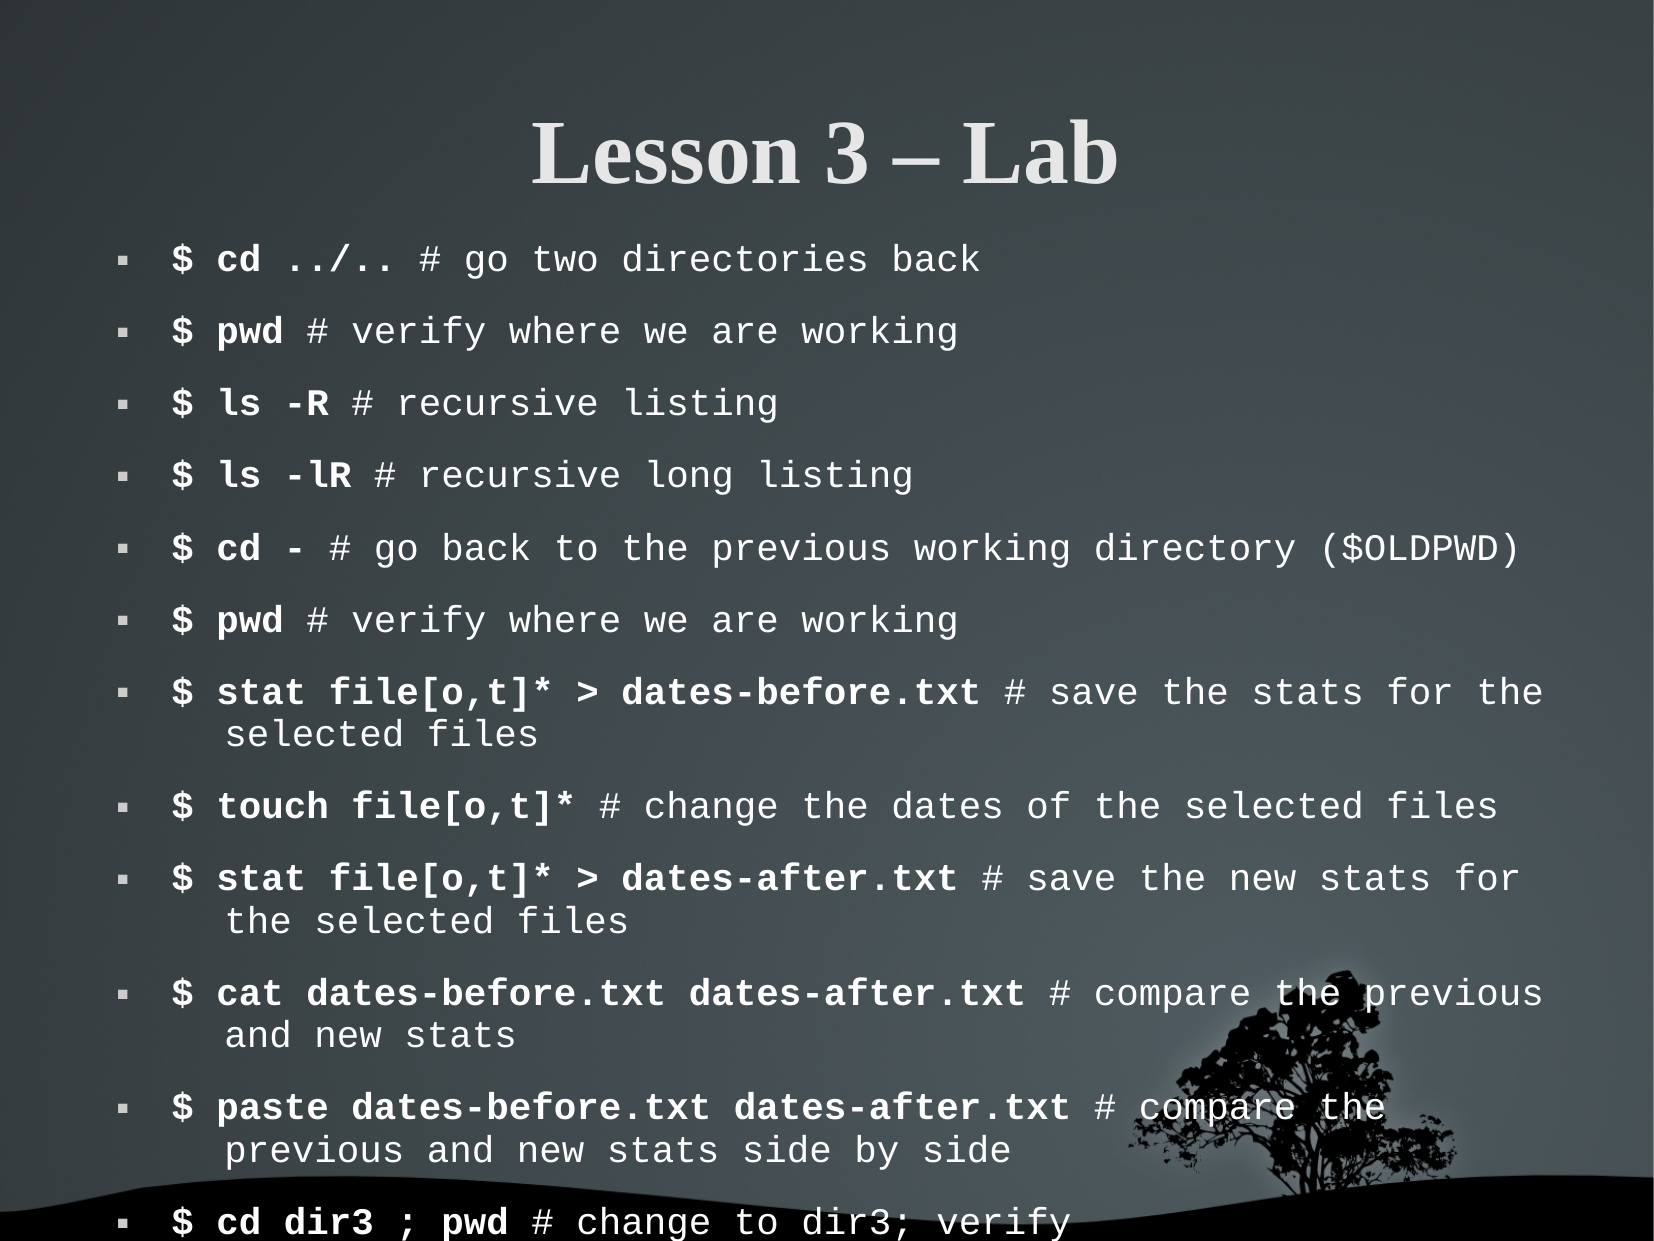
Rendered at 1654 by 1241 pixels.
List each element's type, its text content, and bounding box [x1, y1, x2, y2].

picture [449, 1217, 456, 1231]
list $ cd ../.. # go two directories back $ pwd # verify where we are working $ ls -R # recursive listing $ ls -lR # recursive long listing $ cd - # go back to the previous working directory ($OLDPWD) $ pwd # verify where we are working $ stat file[o,t]* > dates-before.txt # save the stats for the selected files $ touch file[o,t]* # change the dates of the selected files $ stat file[o,t]* > dates-after.txt # save the new stats for the selected files $ cat dates-before.txt dates-after.txt # compare the previous and new stats $ paste dates-before.txt dates-after.txt # compare the previous and new stats side by side $ cd dir3 ; pwd # change to dir3; verify $ touch dir4/fileA dir4/fileB # create some more empty files [82, 240, 1571, 1199]
picture [0, 0, 1654, 1241]
picture [672, 1216, 682, 1231]
title Lesson 3 – Lab [82, 49, 1571, 240]
